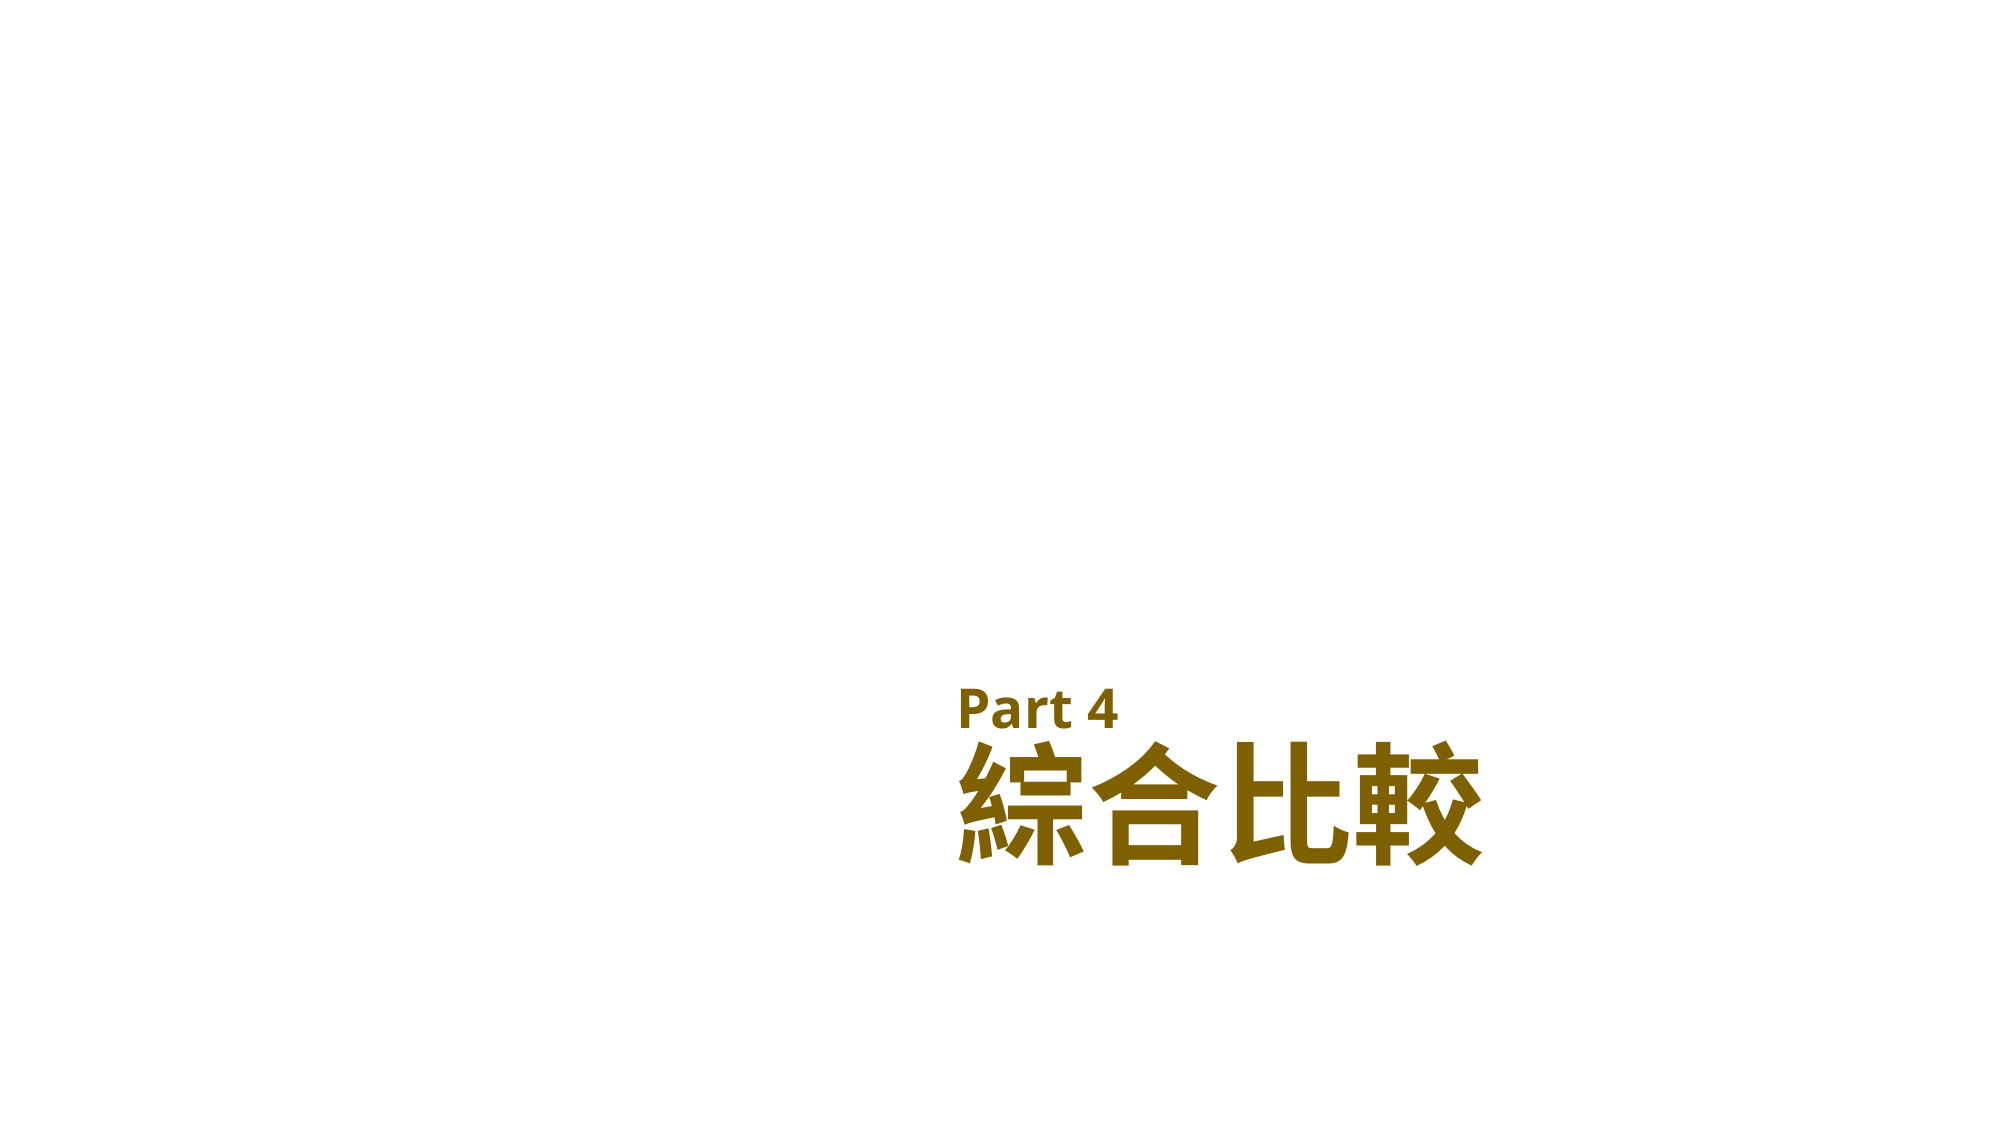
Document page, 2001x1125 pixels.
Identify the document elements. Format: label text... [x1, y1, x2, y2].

title Part 4 綜合比較 [941, 673, 2000, 891]
